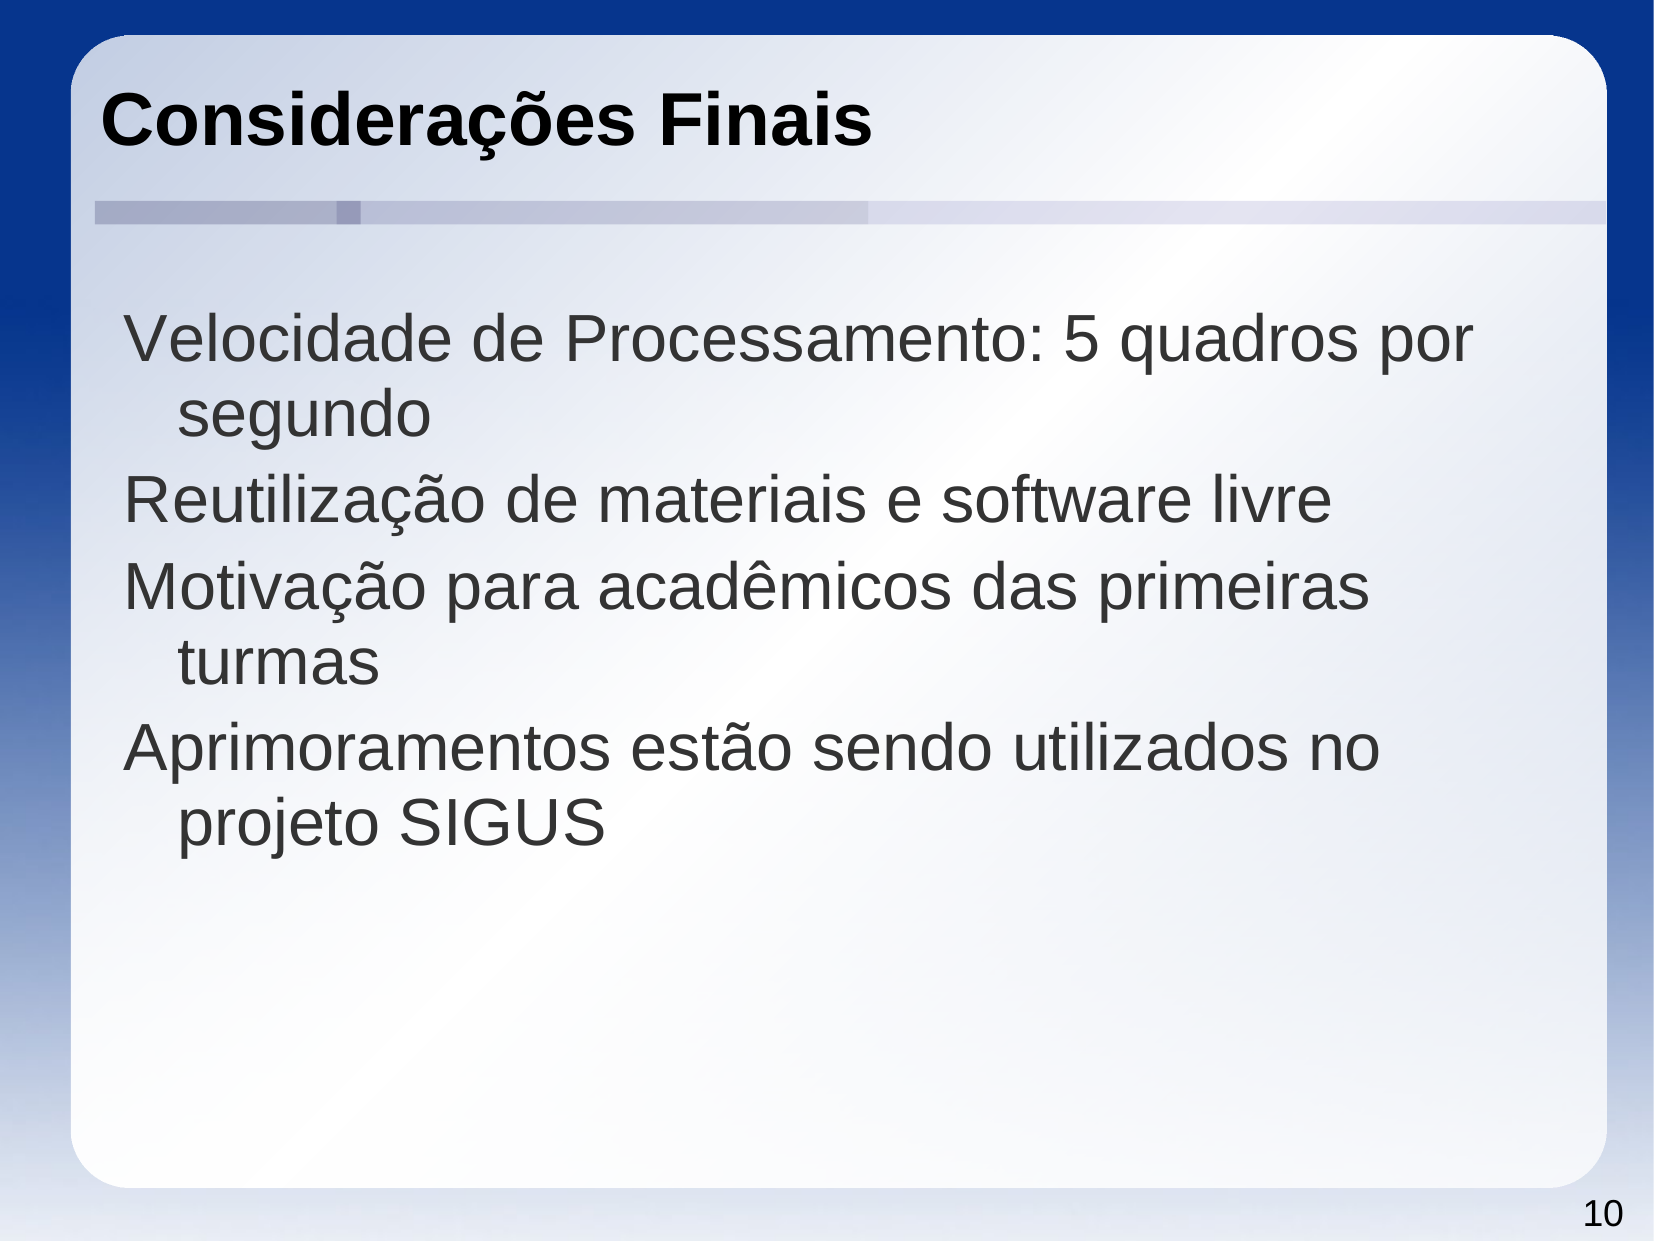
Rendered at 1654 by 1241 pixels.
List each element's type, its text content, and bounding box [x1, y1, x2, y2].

title Considerações Finais [100, 55, 1577, 184]
list Velocidade de Processamento: 5 quadros por segundo Reutilização de materiais e software livre Motivação para acadêmicos das primeiras turmas Aprimoramentos estão sendo utilizados no projeto SIGUS [106, 301, 1495, 1032]
picture [0, 0, 1654, 1241]
